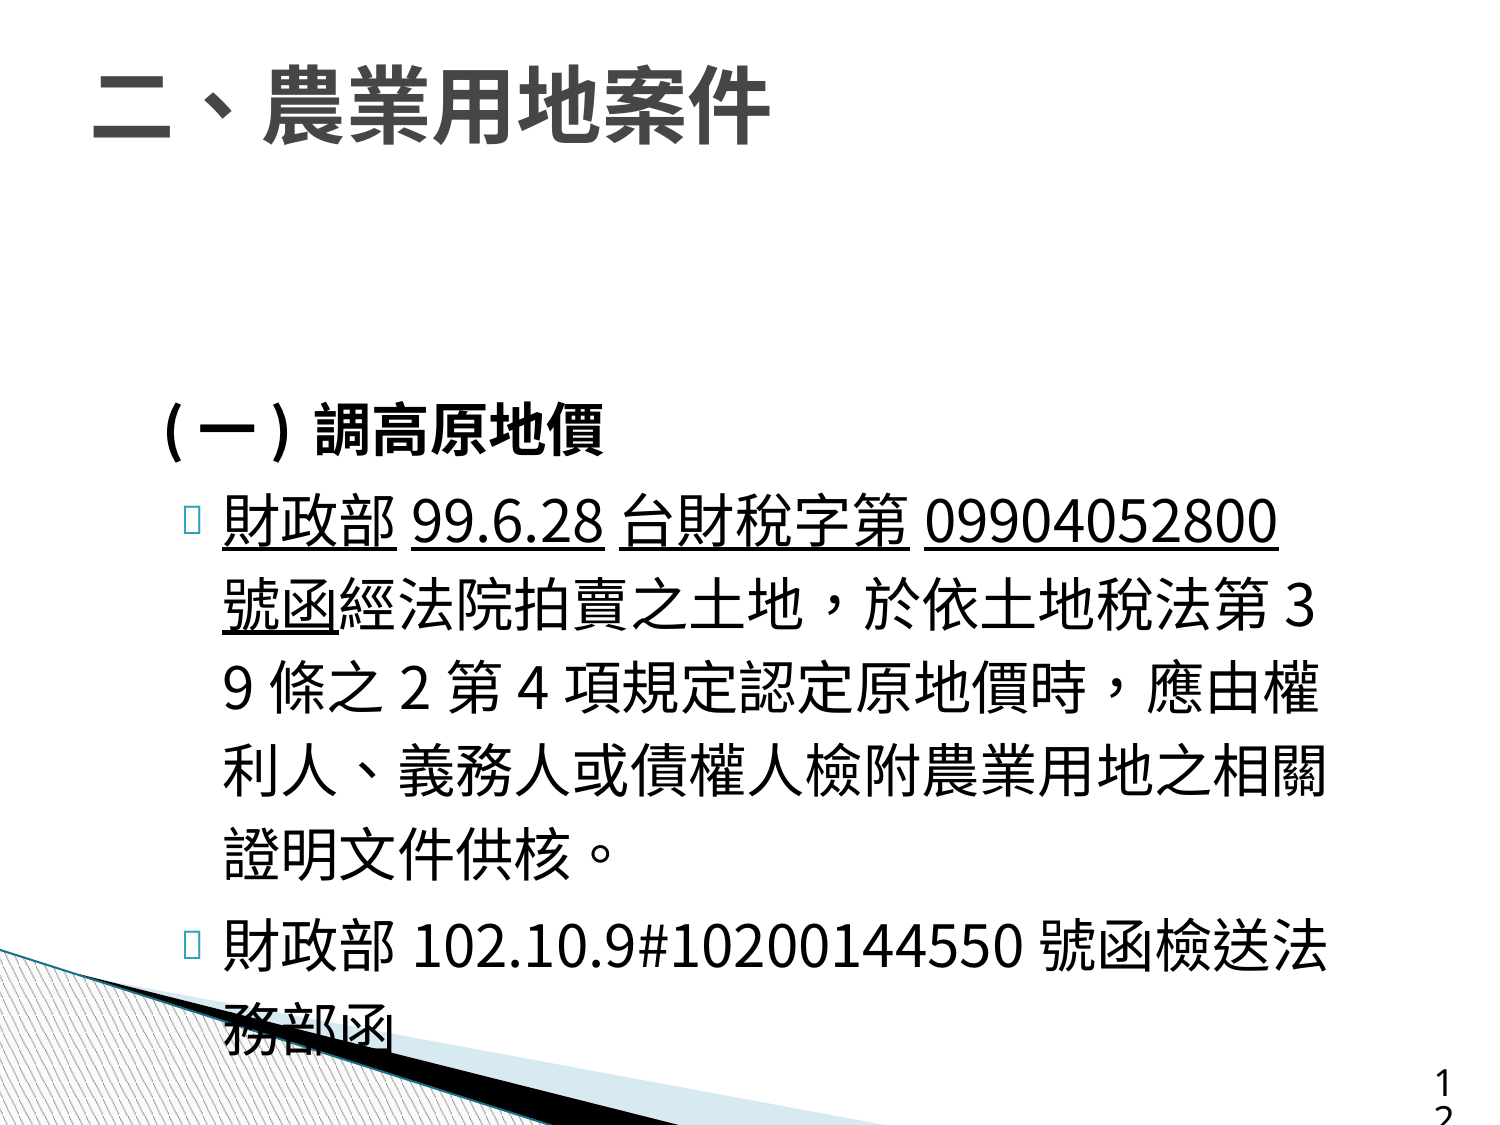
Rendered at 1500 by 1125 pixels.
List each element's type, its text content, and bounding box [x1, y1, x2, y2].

list (一)調高原地價 財政部99.6.28台財稅字第09904052800號函經法院拍賣之土地，於依土地稅法第39條之2第4項規定認定原地價時，應由權利人、義務人或債權人檢附農業用地之相關證明文件供核。 財政部102.10.9#10200144550號函檢送法務部函 [147, 385, 1363, 976]
slide_number <編號> [1418, 1051, 1479, 1112]
picture [291, 1044, 304, 1049]
title 二、農業用地案件 [75, 45, 1425, 233]
picture [0, 952, 543, 1125]
